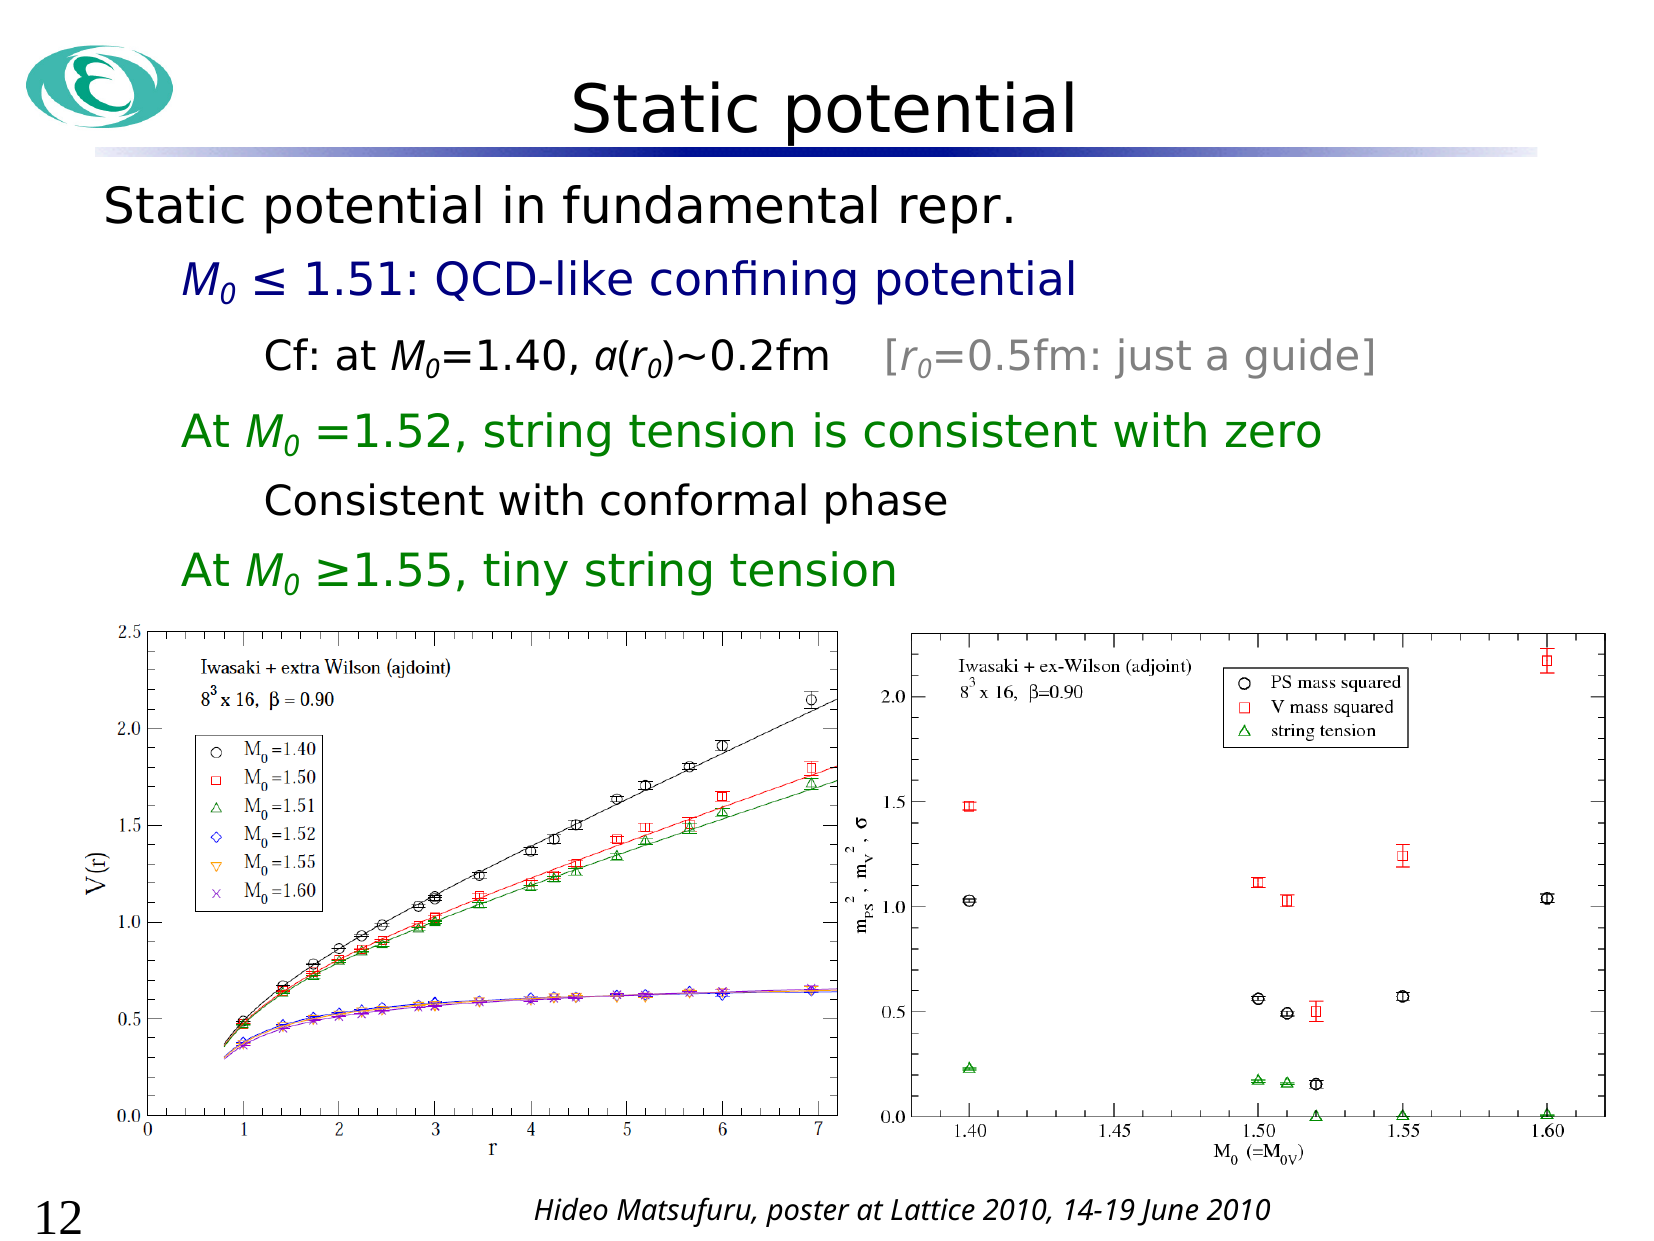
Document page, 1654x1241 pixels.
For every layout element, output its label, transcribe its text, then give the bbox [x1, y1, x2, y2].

picture [95, 147, 201, 157]
picture [80, 622, 1607, 1166]
title Static potential [201, 56, 1450, 163]
picture [1450, 147, 1538, 157]
picture [20, 37, 179, 136]
list Static potential in fundamental repr. M0 ≤ 1.51: QCD-like confining potential Cf: at M0=1.40, a(r0)~0.2fm [r0=0.5fm: just a guide] At M0 =1.52, string tension is consistent with zero Consistent with conformal phase At M0 ≥1.55, tiny string tension [86, 176, 1539, 631]
